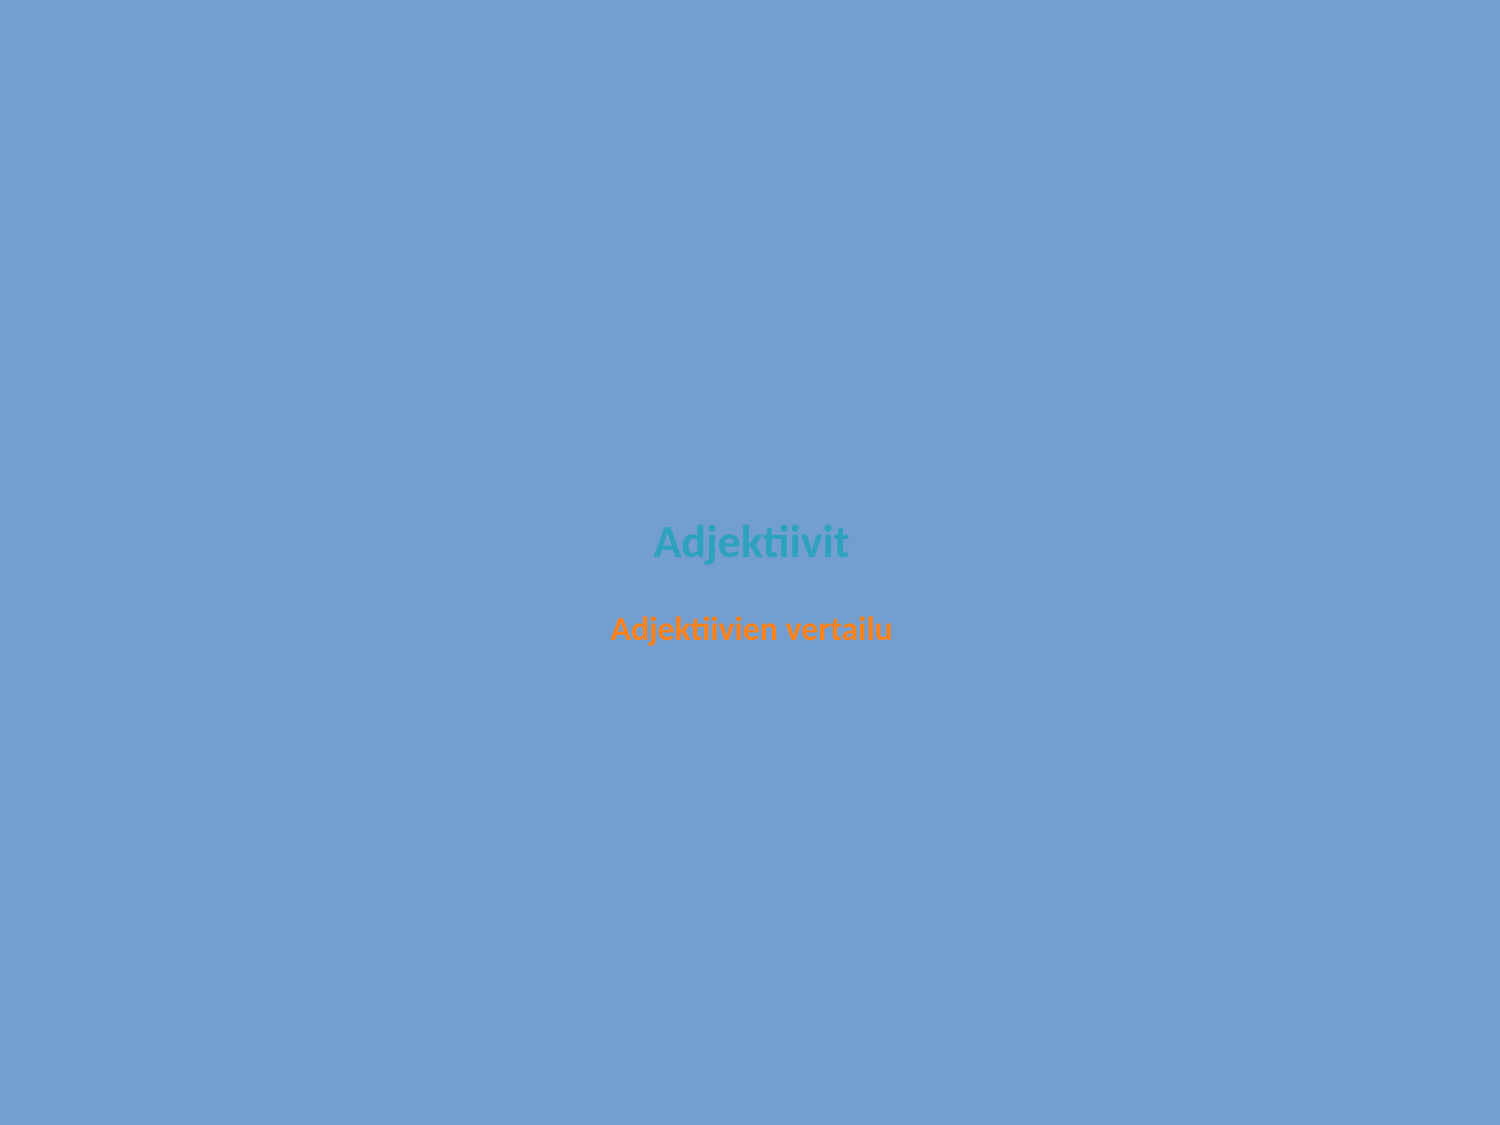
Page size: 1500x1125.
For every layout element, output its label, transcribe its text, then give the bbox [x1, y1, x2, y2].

title Adjektiivit Adjektiivien vertailu [76, 515, 1427, 703]
